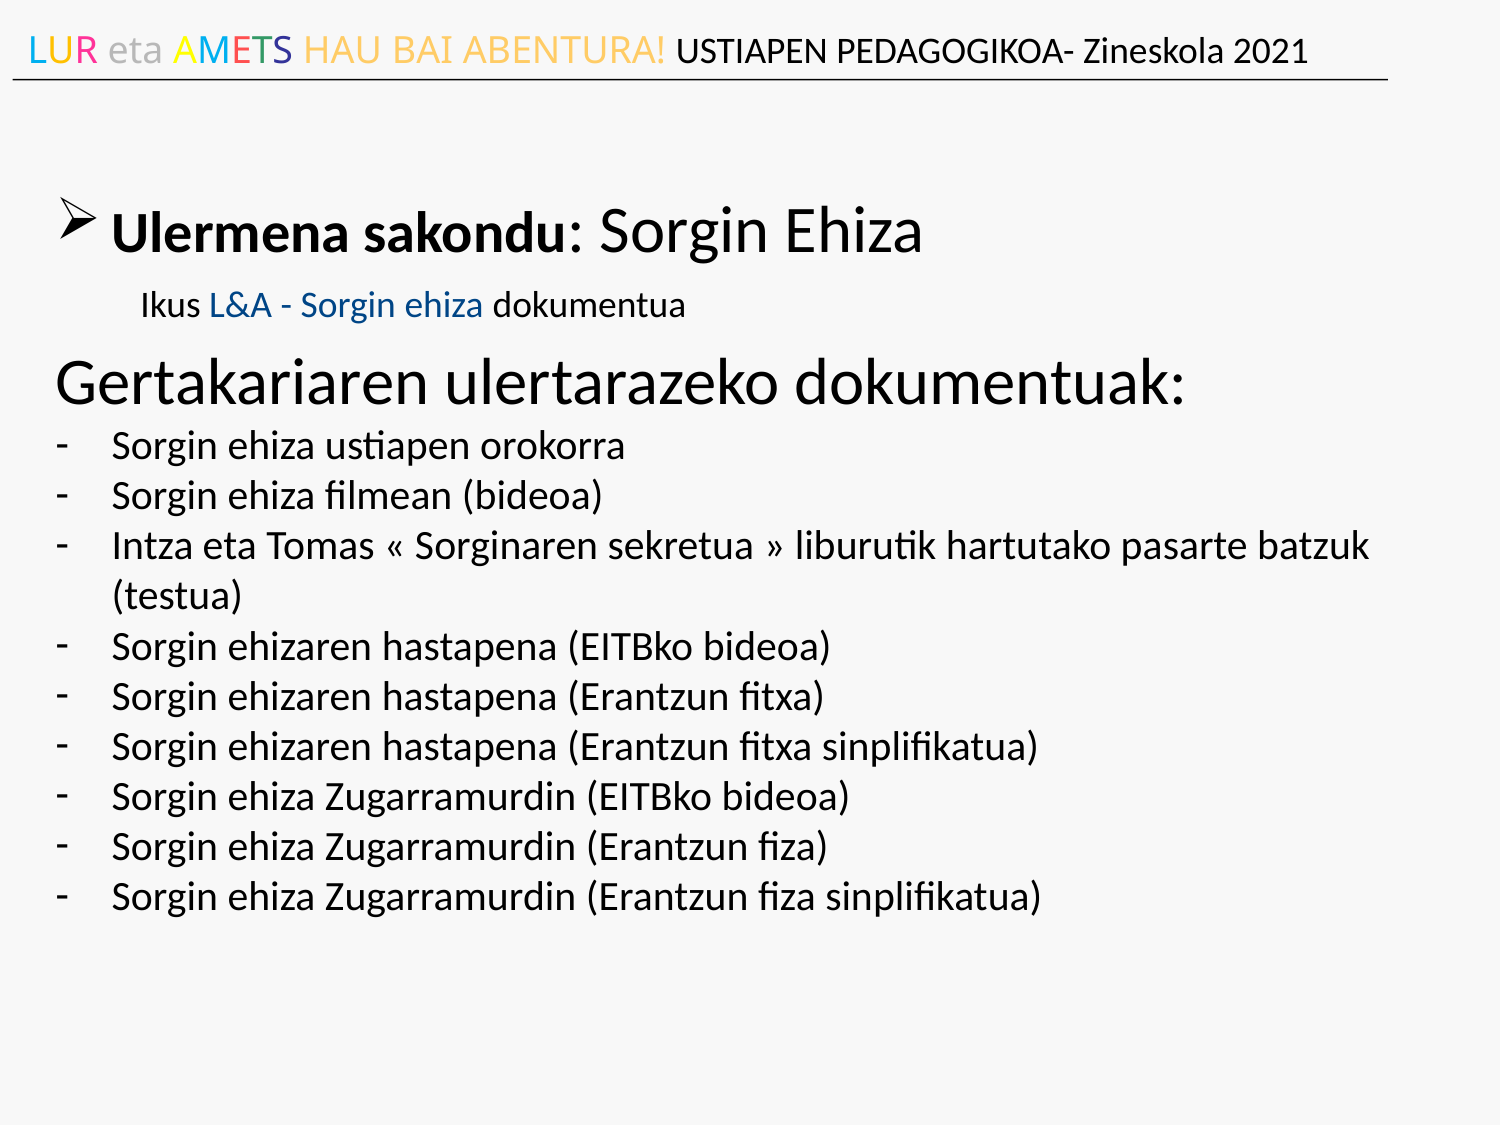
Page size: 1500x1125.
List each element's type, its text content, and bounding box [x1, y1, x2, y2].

list Ulermena sakondu: Sorgin Ehiza Ikus L&A - Sorgin ehiza dokumentua Gertakariaren ulertarazeko dokumentuak: Sorgin ehiza ustiapen orokorra Sorgin ehiza filmean (bideoa) Intza eta Tomas « Sorginaren sekretua » liburutik hartutako pasarte batzuk (testua) Sorgin ehizaren hastapena (EITBko bideoa) Sorgin ehizaren hastapena (Erantzun fitxa) Sorgin ehizaren hastapena (Erantzun fitxa sinplifikatua) Sorgin ehiza Zugarramurdin (EITBko bideoa) Sorgin ehiza Zugarramurdin (Erantzun fiza) Sorgin ehiza Zugarramurdin (Erantzun fiza sinplifikatua) [40, 178, 1391, 1010]
text_box LUR eta AMETS HAU BAI ABENTURA! USTIAPEN PEDAGOGIKOA- Zineskola 2021 [12, 19, 1425, 79]
